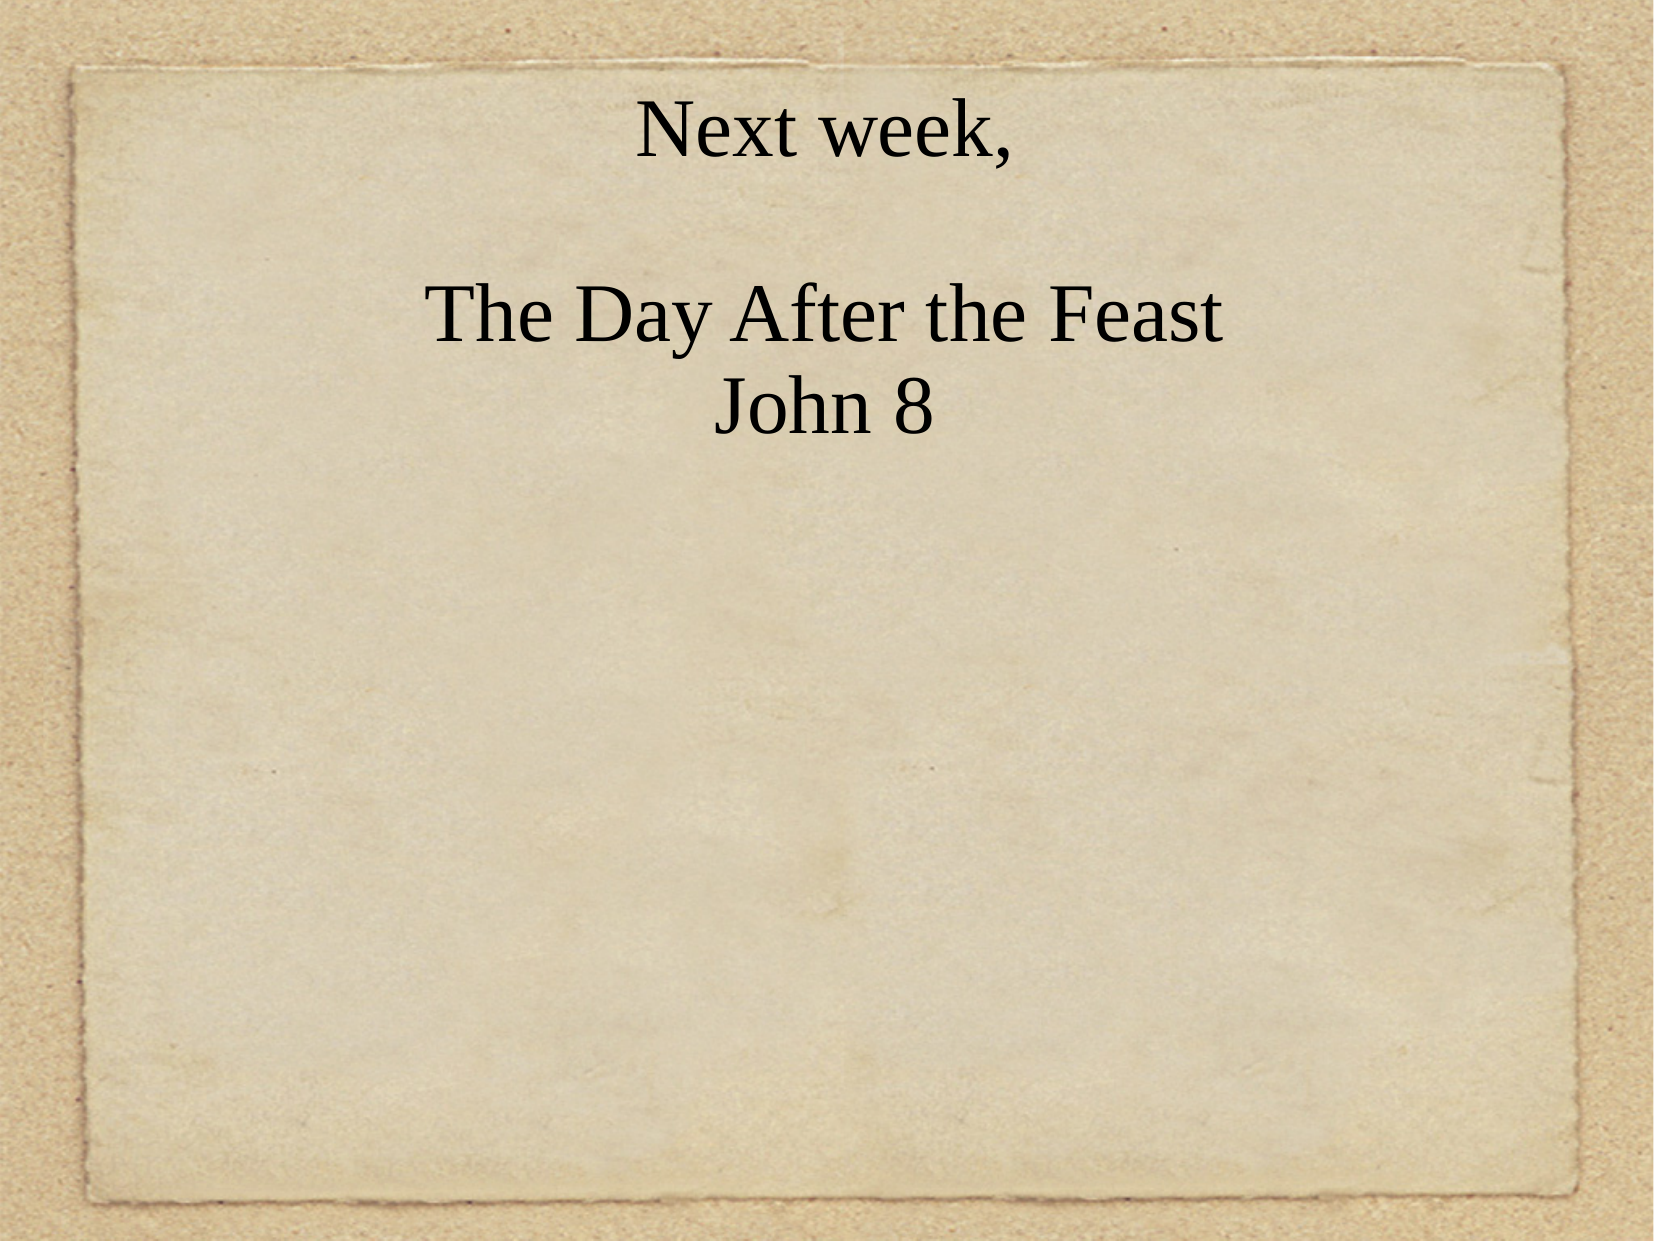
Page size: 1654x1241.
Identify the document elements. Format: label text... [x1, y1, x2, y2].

picture [0, 0, 1654, 1241]
text_box Next week, The Day After the Feast John 8 [112, 75, 1538, 645]
